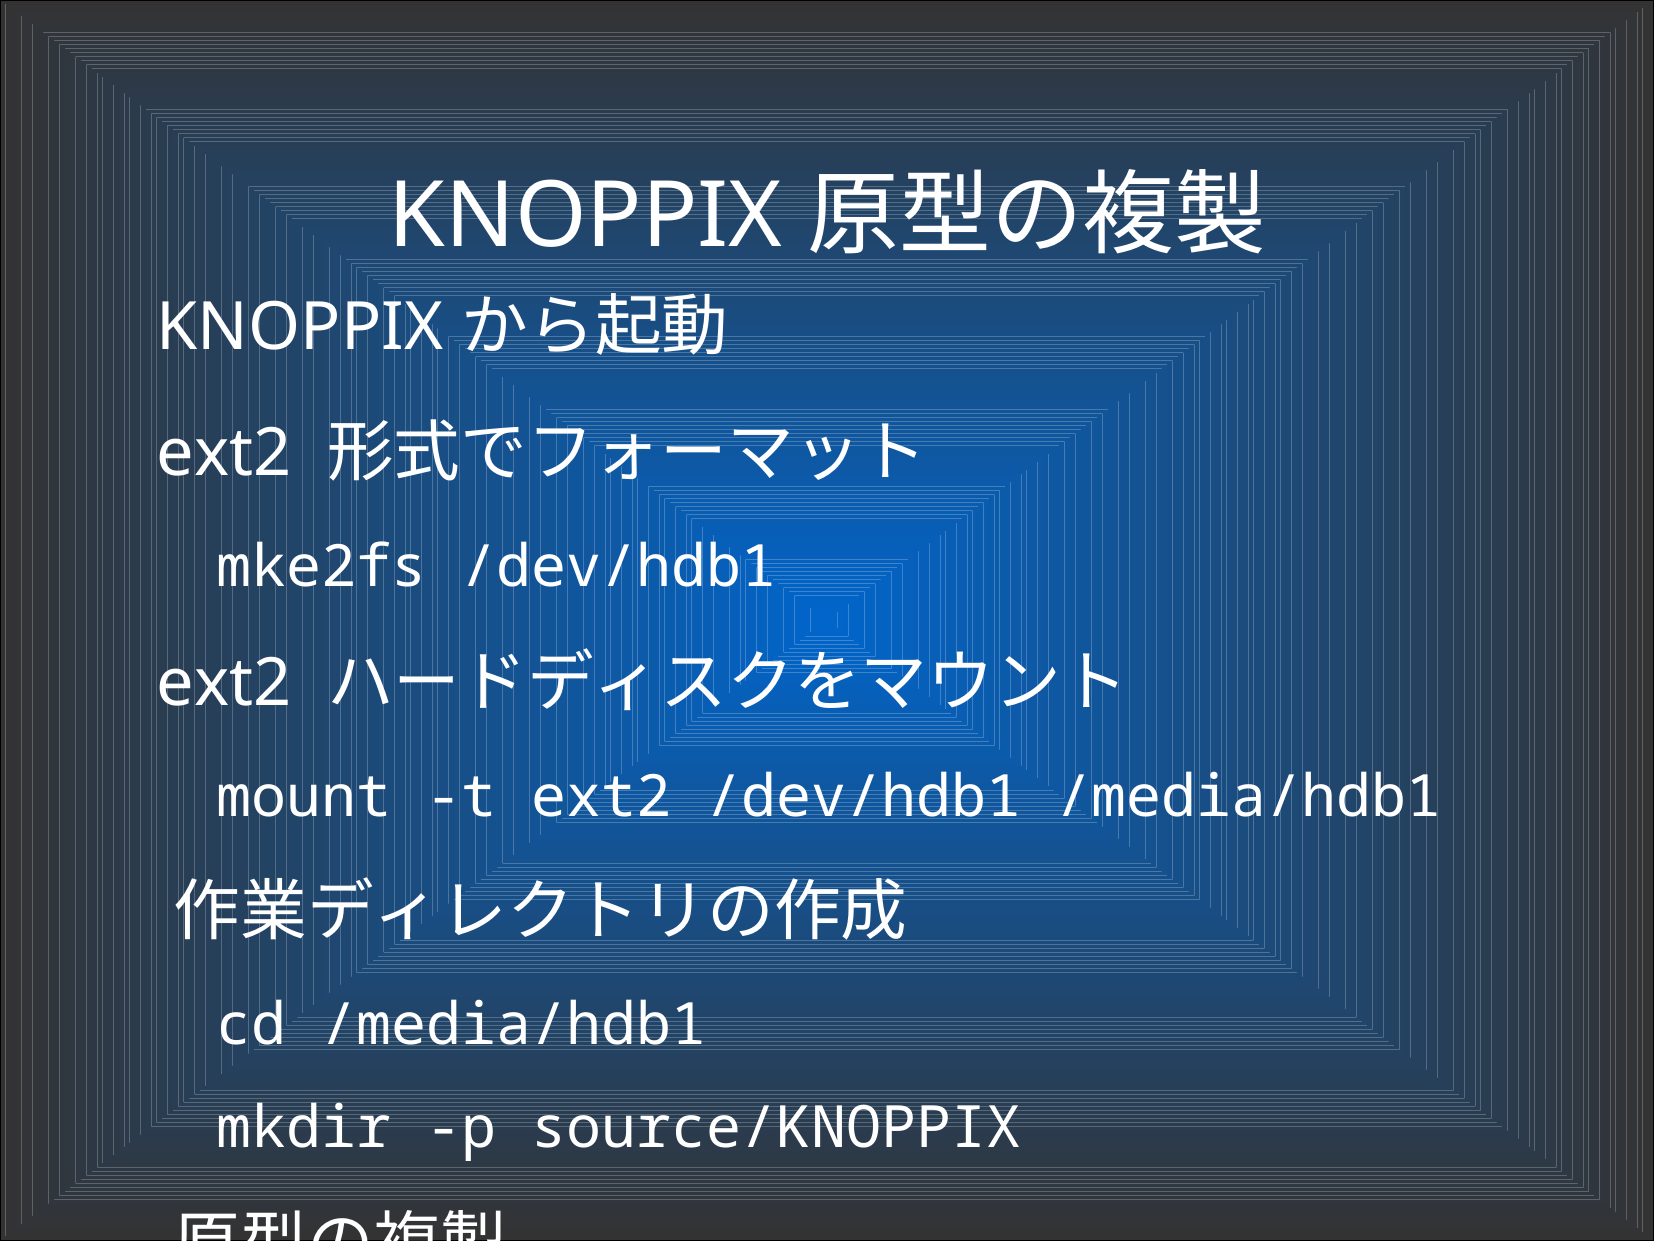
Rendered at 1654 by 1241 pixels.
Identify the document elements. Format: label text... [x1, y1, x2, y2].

list KNOPPIXから起動 ext2 形式でフォーマット mke2fs /dev/hdb1 ext2 ハードディスクをマウント mount -t ext2 /dev/hdb1 /media/hdb1 作業ディレクトリの作成 cd /media/hdb1 mkdir -p source/KNOPPIX 原型の複製 cp -Rp /KNOPPIX/* source/KNOPPIX [121, 271, 1534, 1210]
title KNOPPIX原型の複製 [121, 102, 1534, 271]
